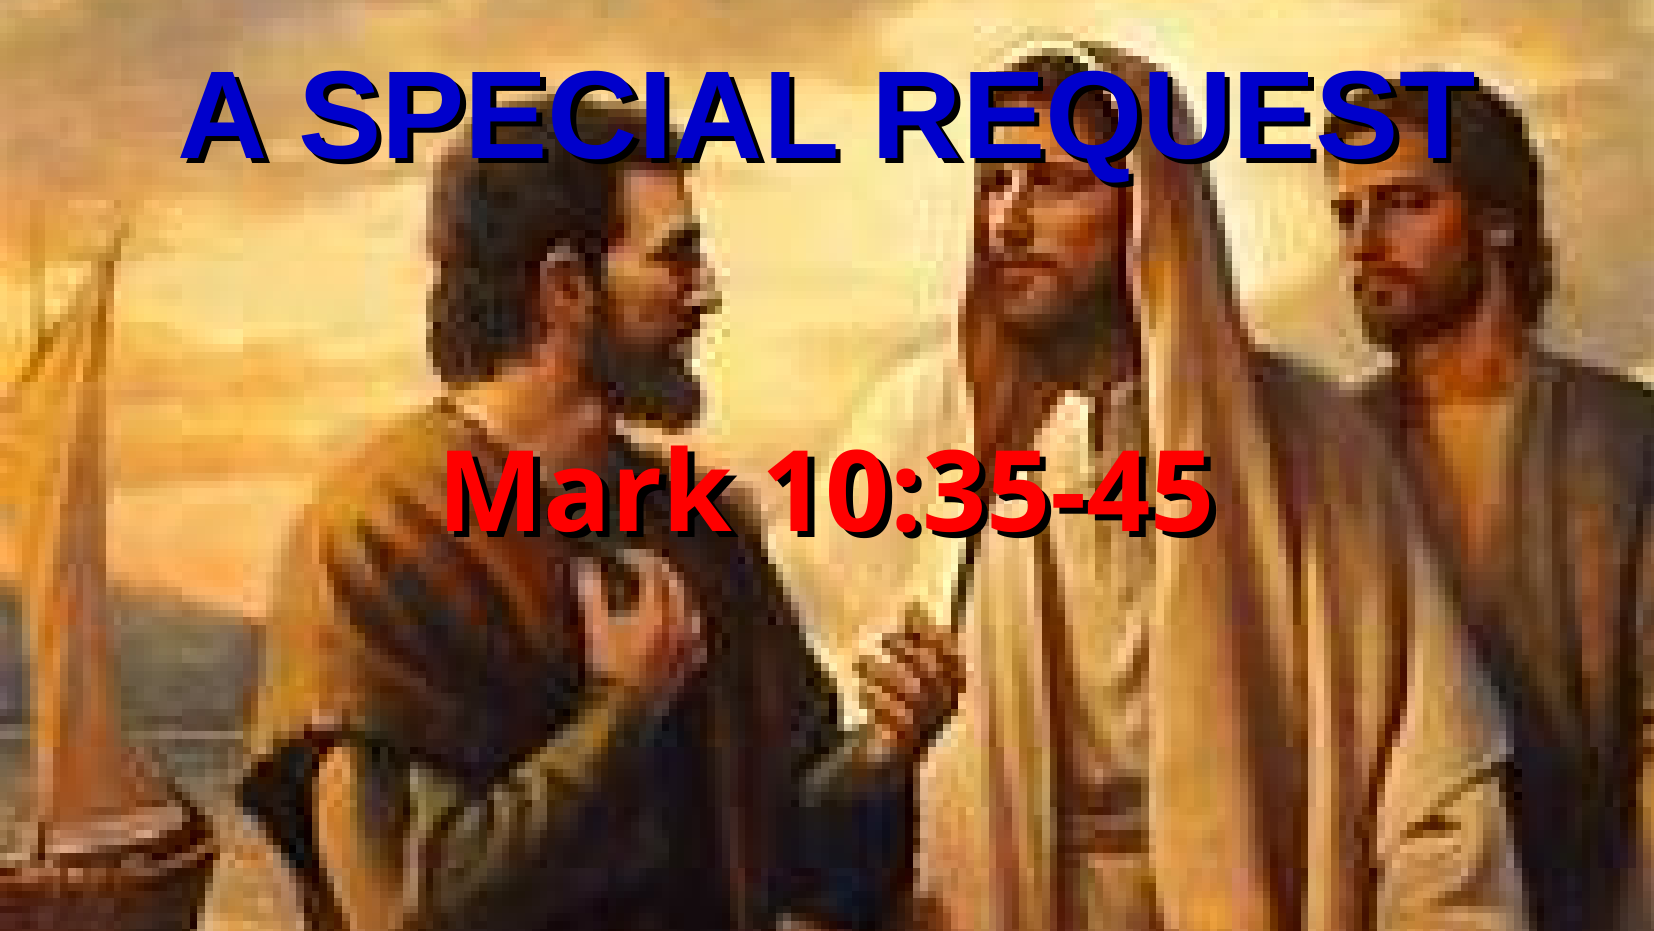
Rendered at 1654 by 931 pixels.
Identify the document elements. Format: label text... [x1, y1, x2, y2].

subtitle Mark 10:35-45 [82, 217, 1571, 758]
picture [0, 0, 1654, 931]
title A SPECIAL REQUEST [82, 37, 1571, 193]
